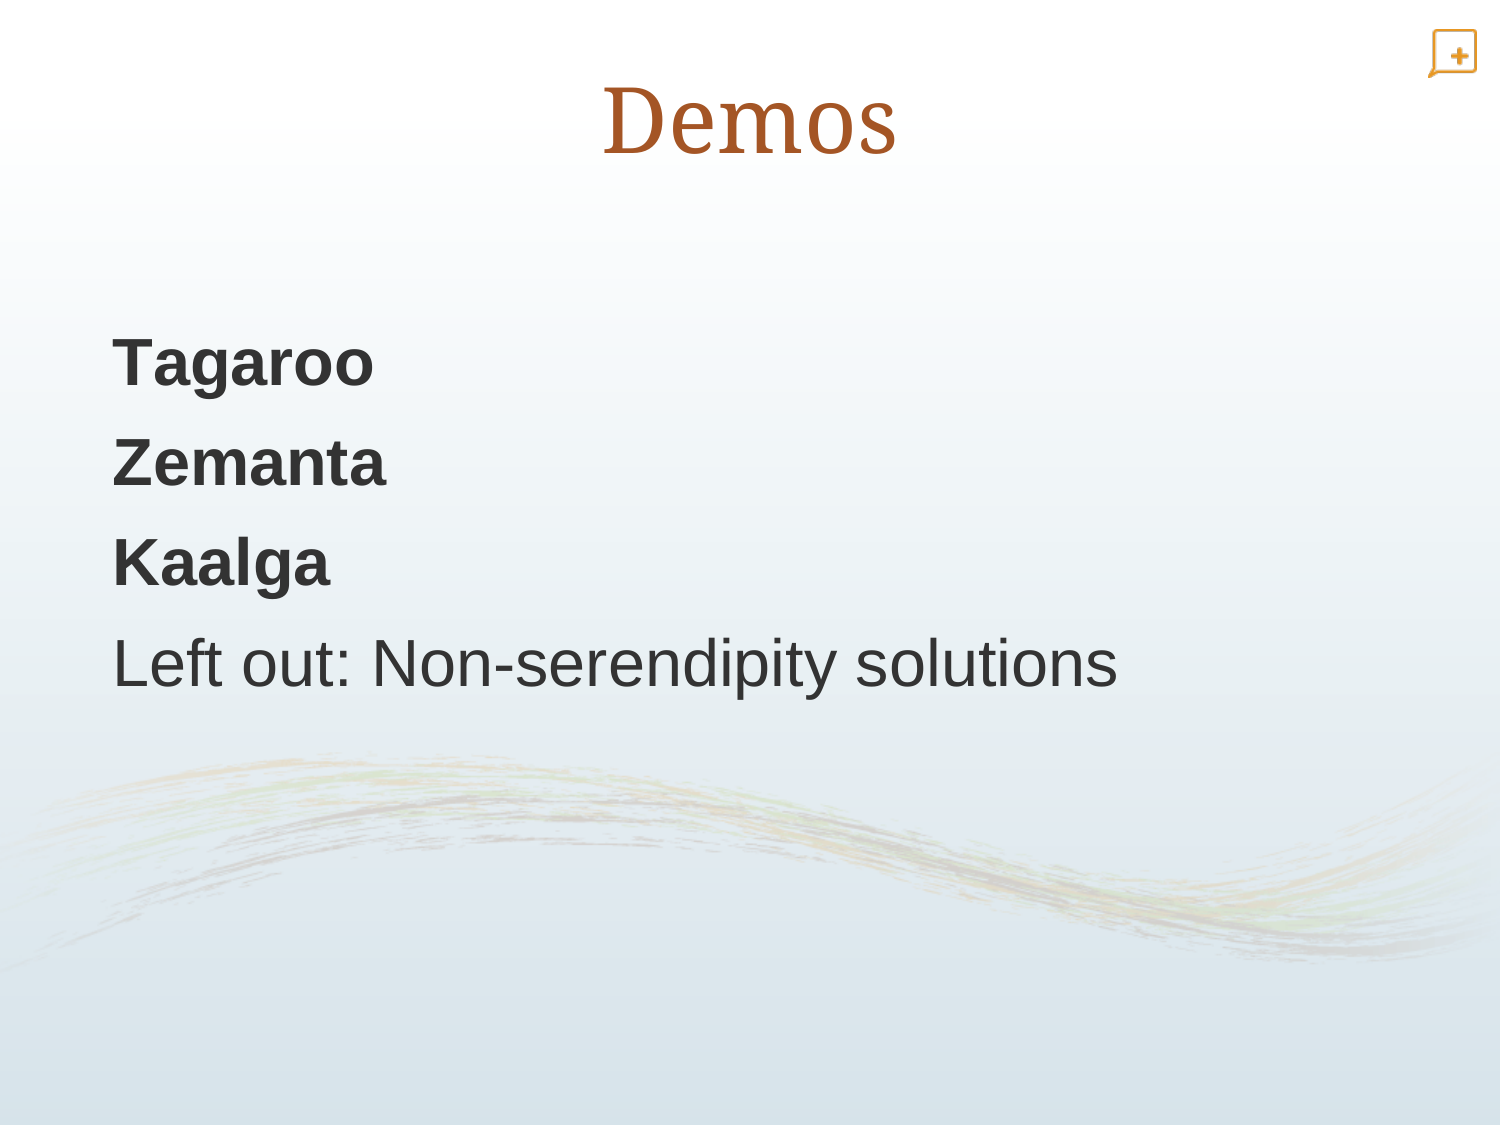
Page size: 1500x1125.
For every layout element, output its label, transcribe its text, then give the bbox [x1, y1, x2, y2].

title Demos [112, 0, 1388, 244]
picture [0, 0, 1500, 1125]
list Tagaroo Zemanta Kaalga Left out: Non-serendipity solutions [112, 324, 1388, 1034]
